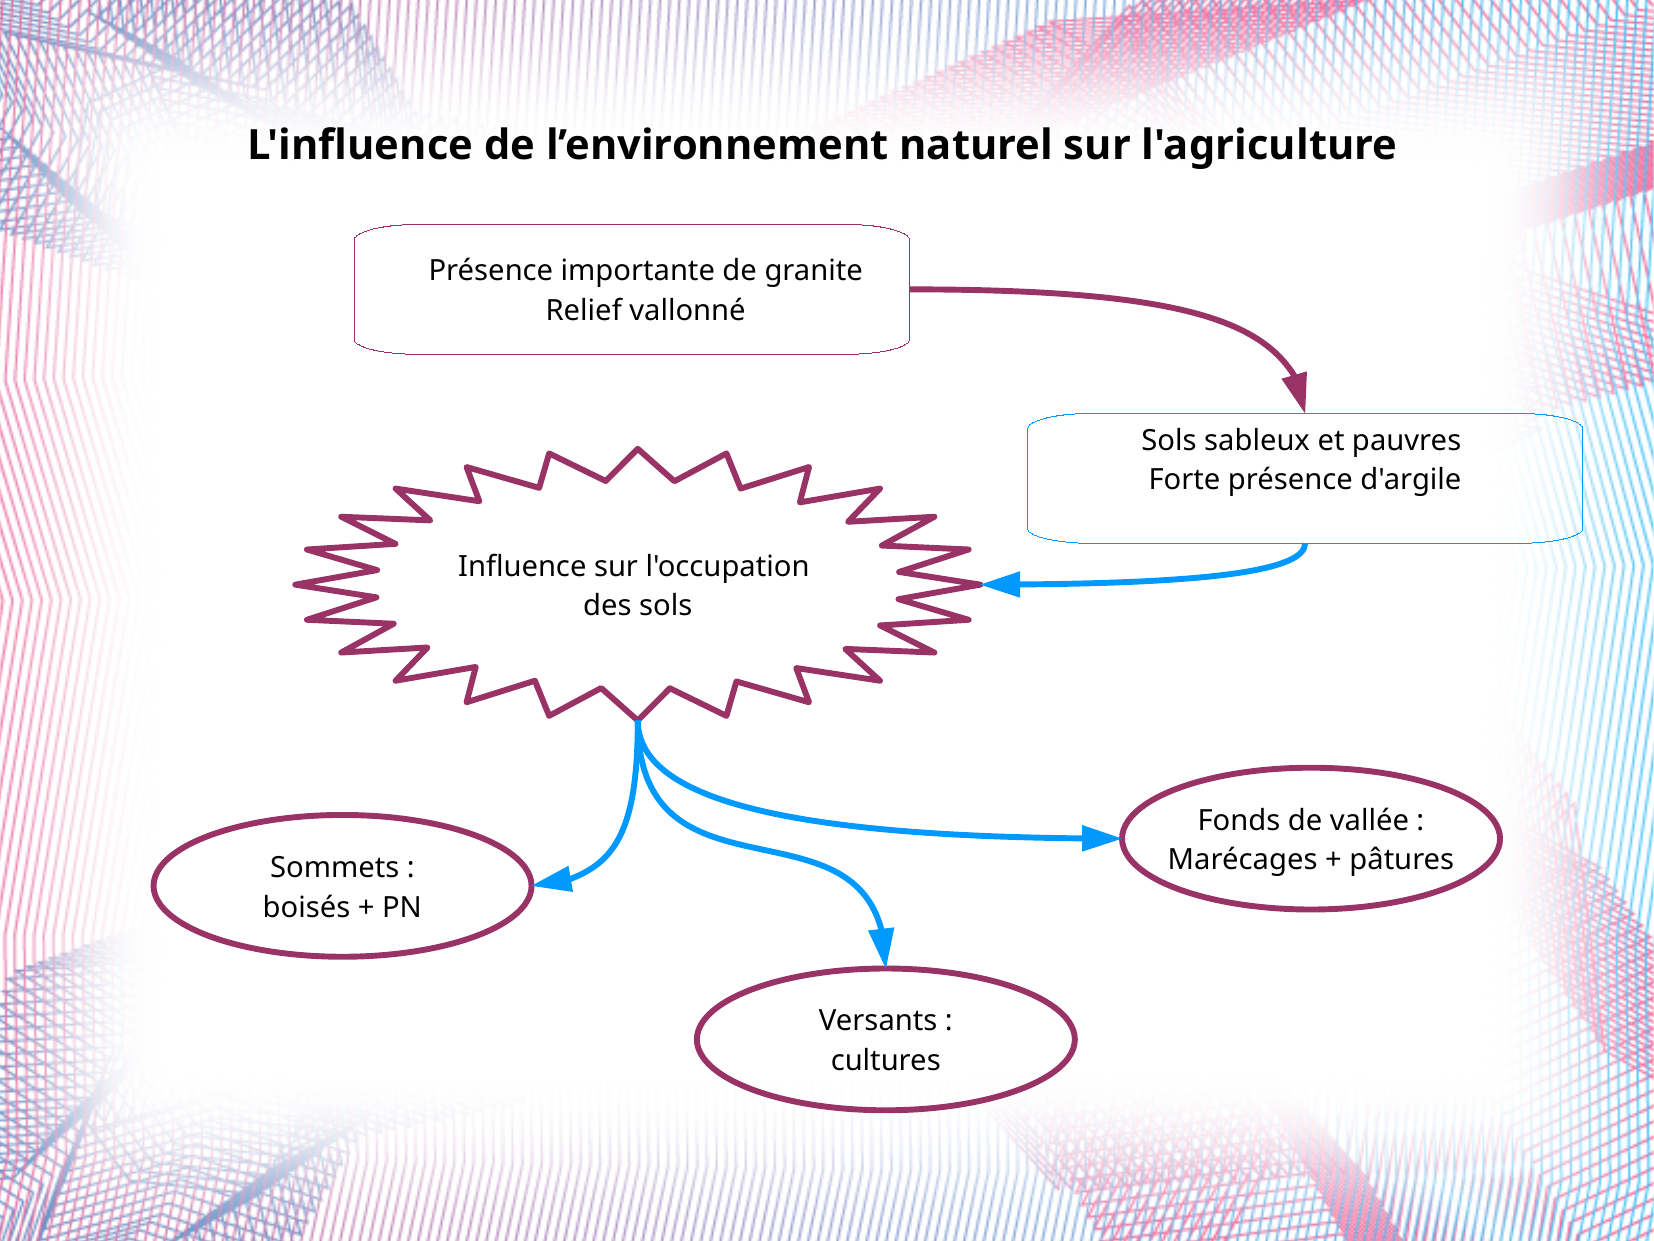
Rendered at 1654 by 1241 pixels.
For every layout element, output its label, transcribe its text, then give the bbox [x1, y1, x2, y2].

text_box Fonds de vallée : Marécages + pâtures [1122, 767, 1501, 910]
picture [0, 0, 1654, 1241]
text_box L'influence de l’environnement naturel sur l'agriculture [165, 107, 1489, 181]
text_box Présence importante de granite Relief vallonné [354, 224, 910, 355]
text_box Sols sableux et pauvres Forte présence d'argile [1027, 413, 1583, 544]
text_box Sommets : boisés + PN [153, 814, 532, 957]
text_box Influence sur l'occupation des sols [295, 448, 980, 720]
text_box Versants : cultures [696, 968, 1075, 1111]
